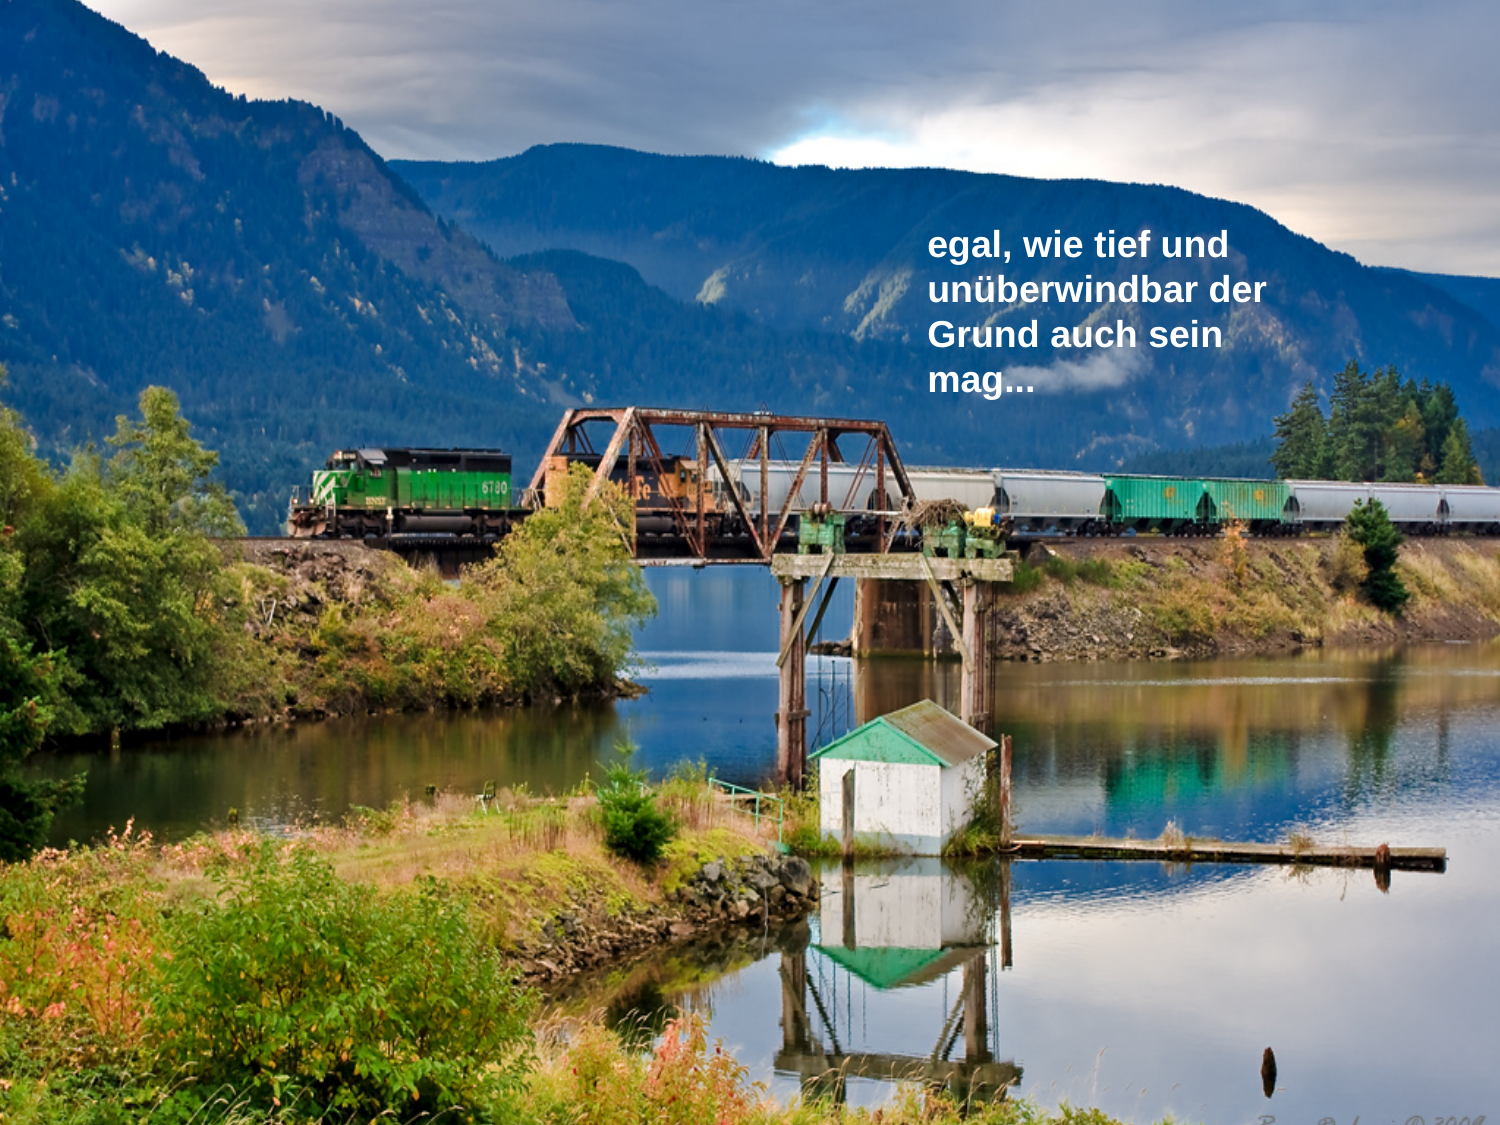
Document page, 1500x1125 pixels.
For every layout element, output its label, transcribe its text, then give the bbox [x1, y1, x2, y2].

text_box egal, wie tief und unüberwindbar der Grund auch sein mag... [912, 212, 1315, 408]
picture [0, 0, 1500, 1125]
